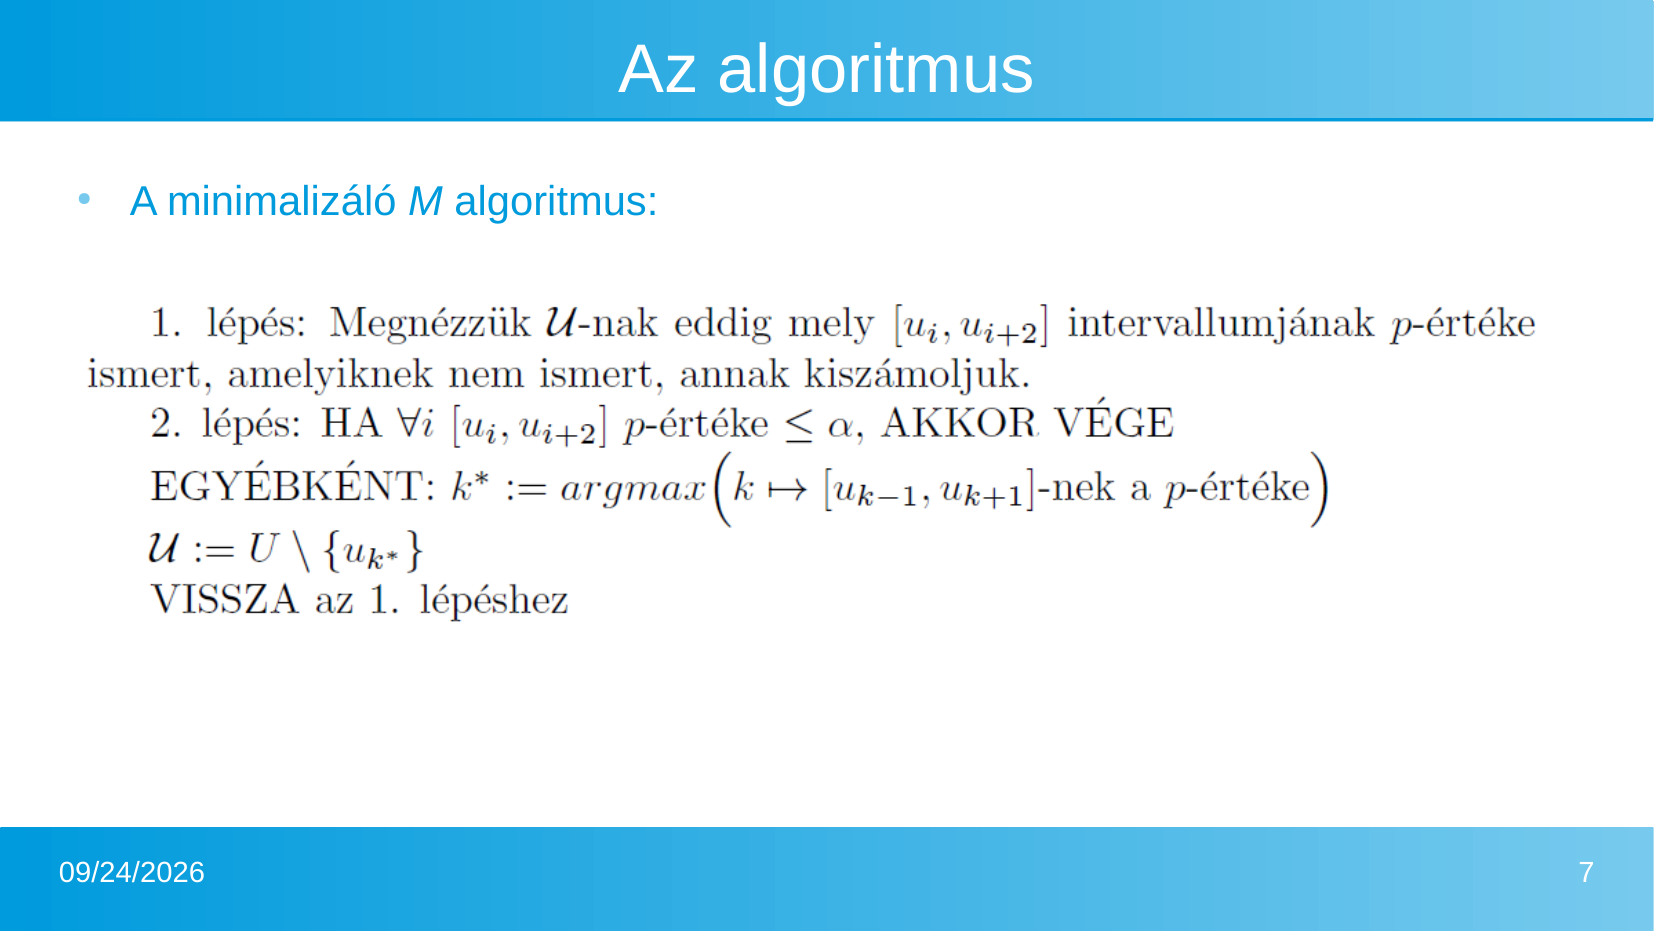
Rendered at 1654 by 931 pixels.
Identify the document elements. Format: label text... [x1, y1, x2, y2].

title Az algoritmus [59, 29, 1595, 108]
list A minimalizáló M algoritmus: [59, 177, 1595, 768]
picture [60, 299, 1576, 638]
